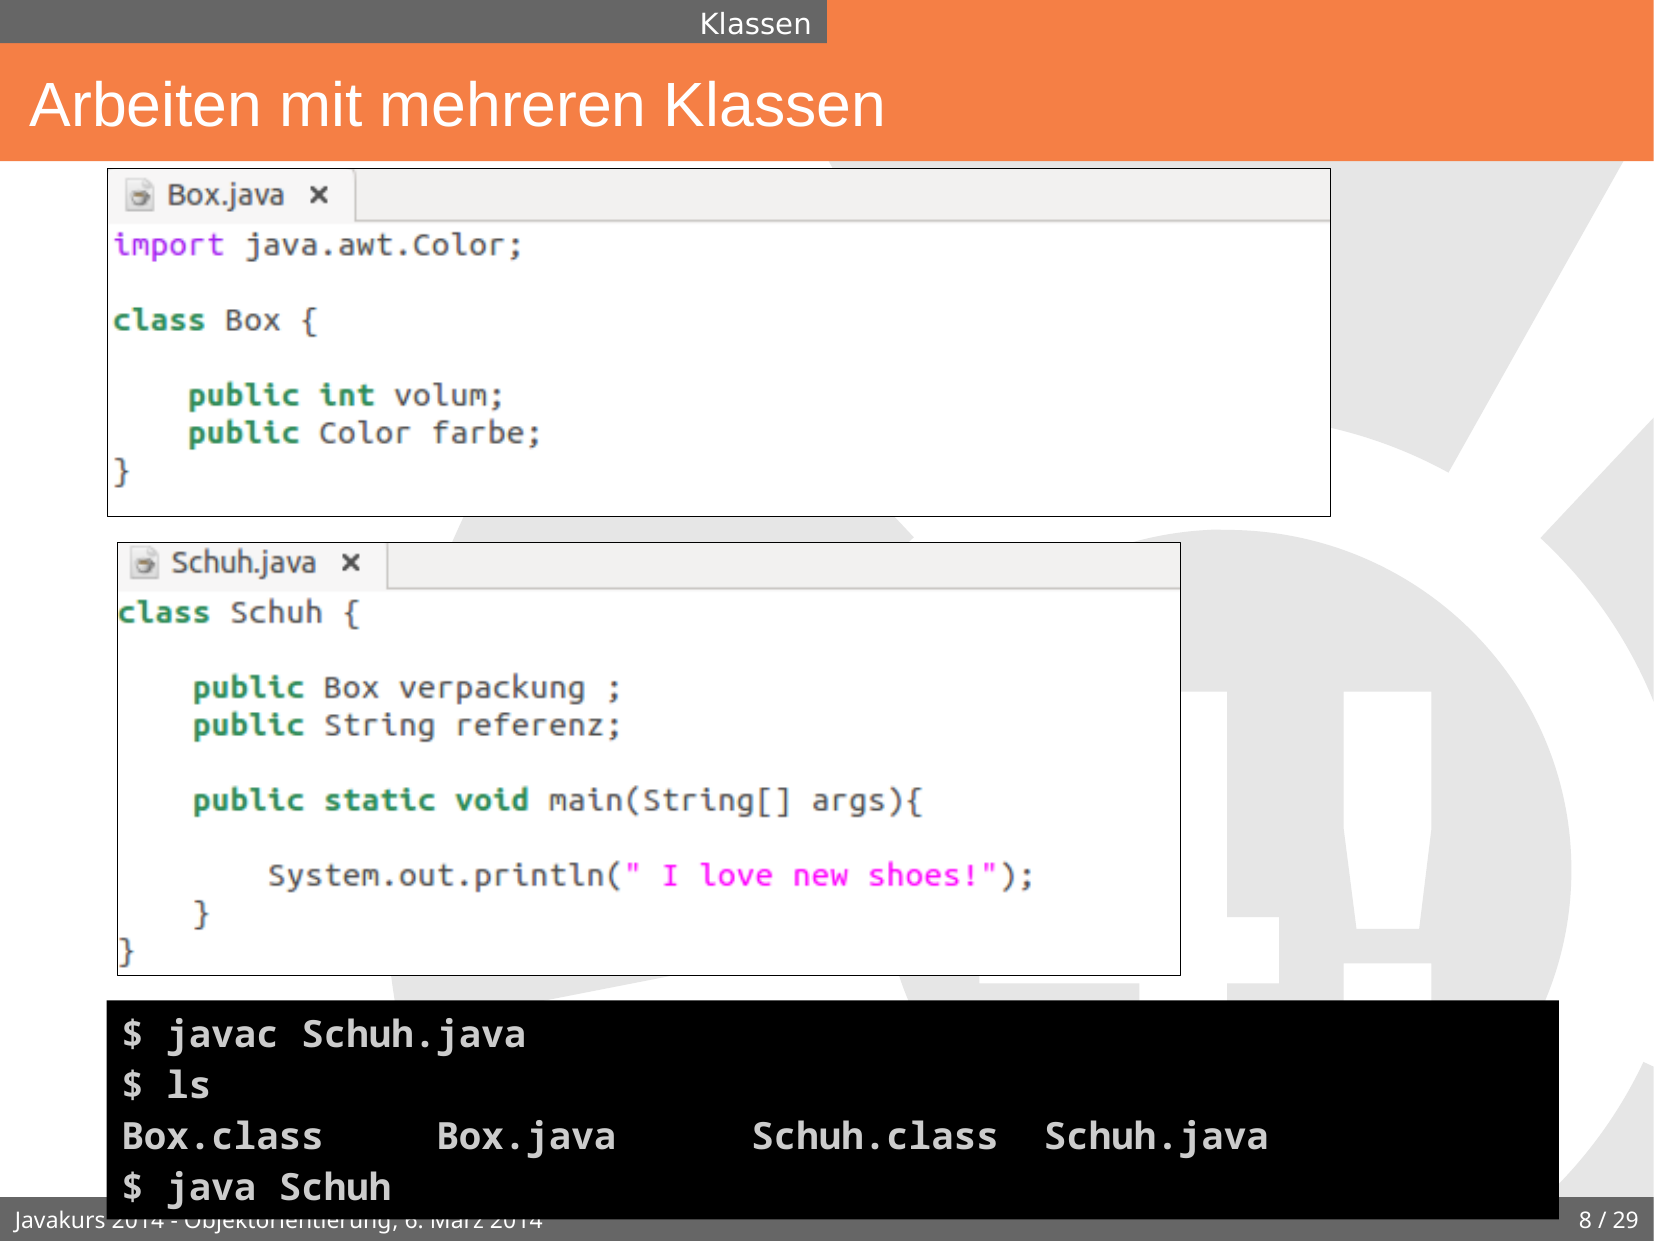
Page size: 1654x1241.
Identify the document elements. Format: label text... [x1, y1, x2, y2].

text_box Klassen [29, 0, 827, 50]
picture [118, 542, 1181, 976]
picture [107, 168, 1330, 517]
text_box $ javac Schuh.java $ ls Box.class Box.java Schuh.class Schuh.java $ java Schuh [106, 1000, 1559, 1192]
title Arbeiten mit mehreren Klassen [29, 67, 1595, 143]
